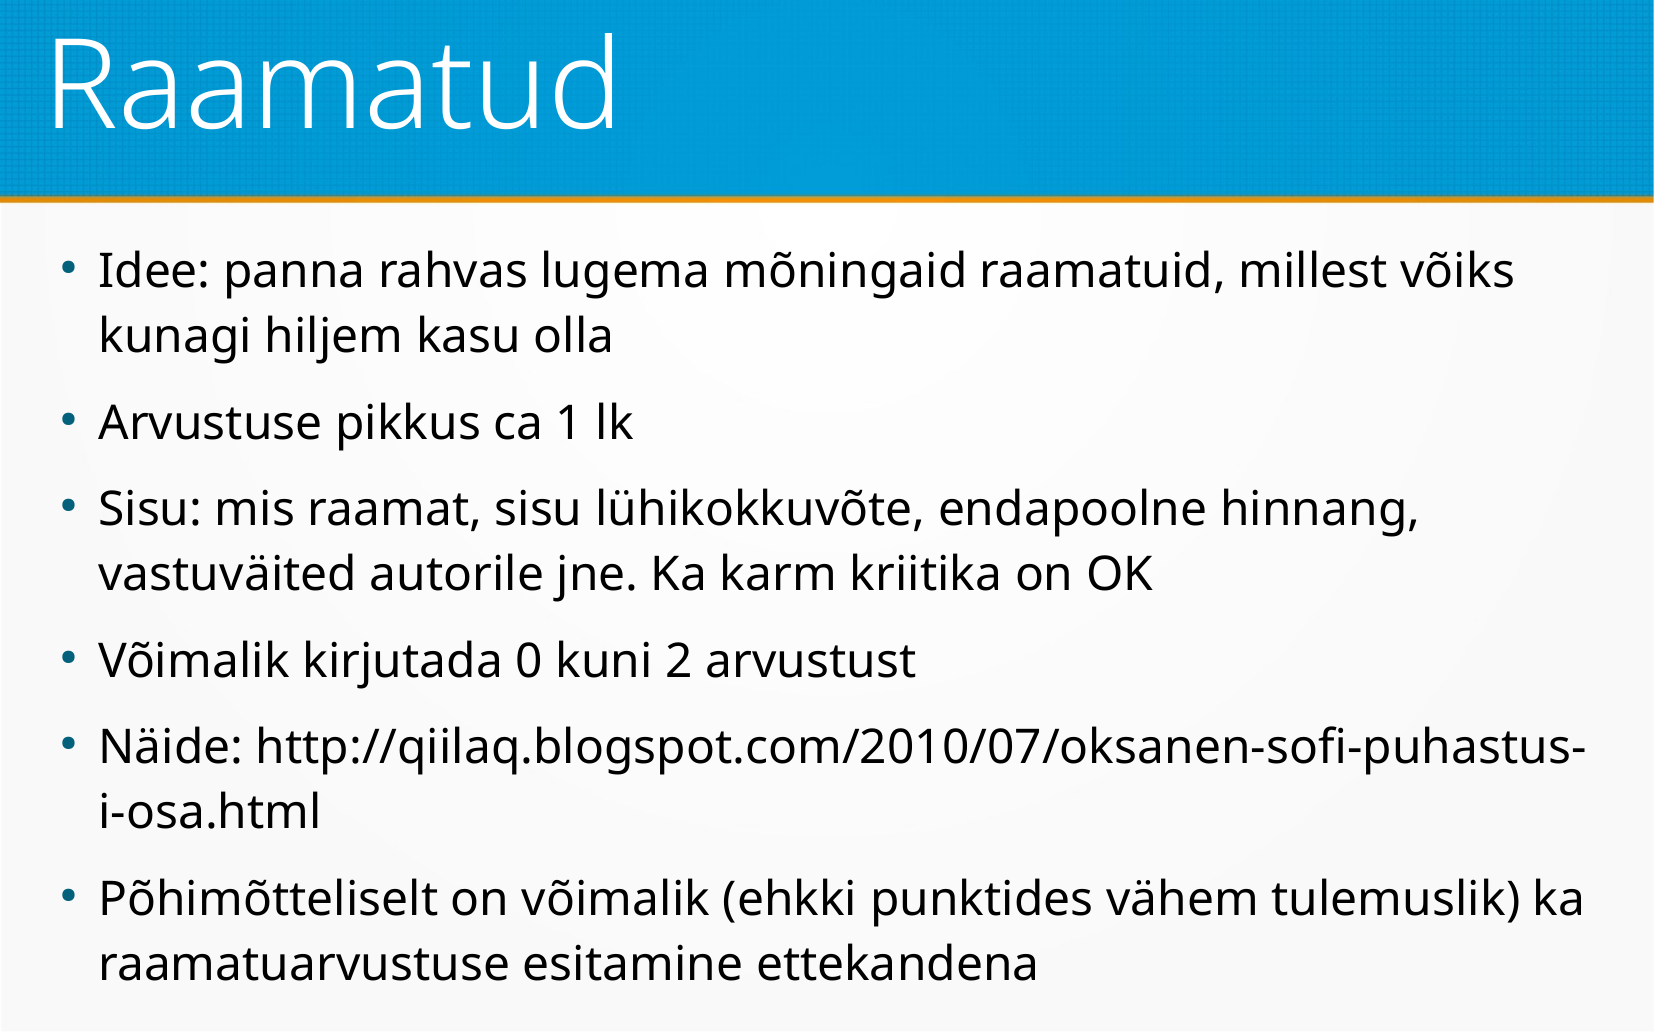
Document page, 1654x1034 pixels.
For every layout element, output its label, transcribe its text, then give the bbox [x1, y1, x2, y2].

list Idee: panna rahvas lugema mõningaid raamatuid, millest võiks kunagi hiljem kasu olla Arvustuse pikkus ca 1 lk Sisu: mis raamat, sisu lühikokkuvõte, endapoolne hinnang, vastuväited autorile jne. Ka karm kriitika on OK Võimalik kirjutada 0 kuni 2 arvustust Näide: http://qiilaq.blogspot.com/2010/07/oksanen-sofi-puhastus-i-osa.html Põhimõtteliselt on võimalik (ehkki punktides vähem tulemuslik) ka raamatuarvustuse esitamine ettekandena [47, 236, 1607, 1002]
title Raamatud [43, 0, 1619, 166]
picture [0, 195, 1654, 1034]
